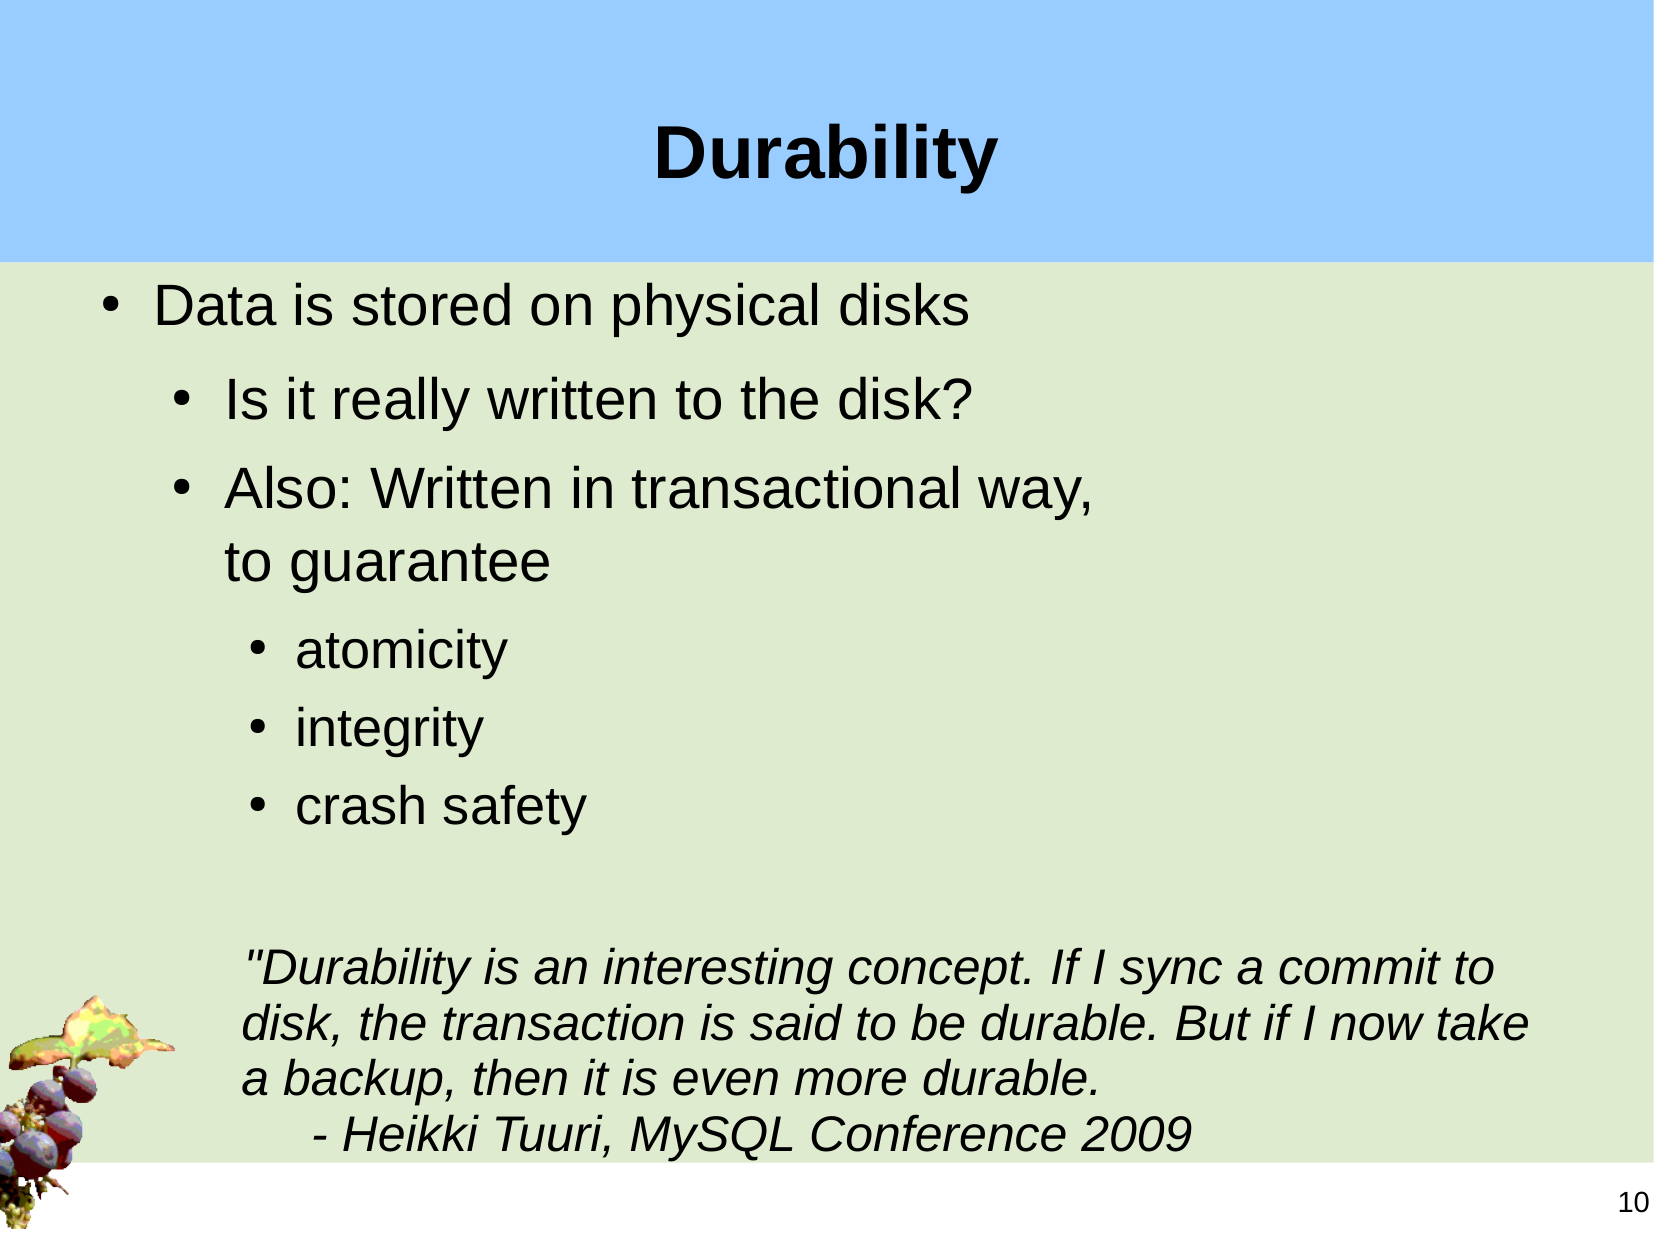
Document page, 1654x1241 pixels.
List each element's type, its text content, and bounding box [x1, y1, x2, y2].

picture [0, 990, 188, 1229]
title Durability [82, 49, 1571, 257]
list Data is stored on physical disks Is it really written to the disk? Also: Written in transactional way, to guarantee atomicity integrity crash safety "Durability is an interesting concept. If I sync a commit to disk, the transaction is said to be durable. But if I now take a backup, then it is even more durable. - Heikki Tuuri, MySQL Conference 2009 [82, 272, 1571, 1163]
